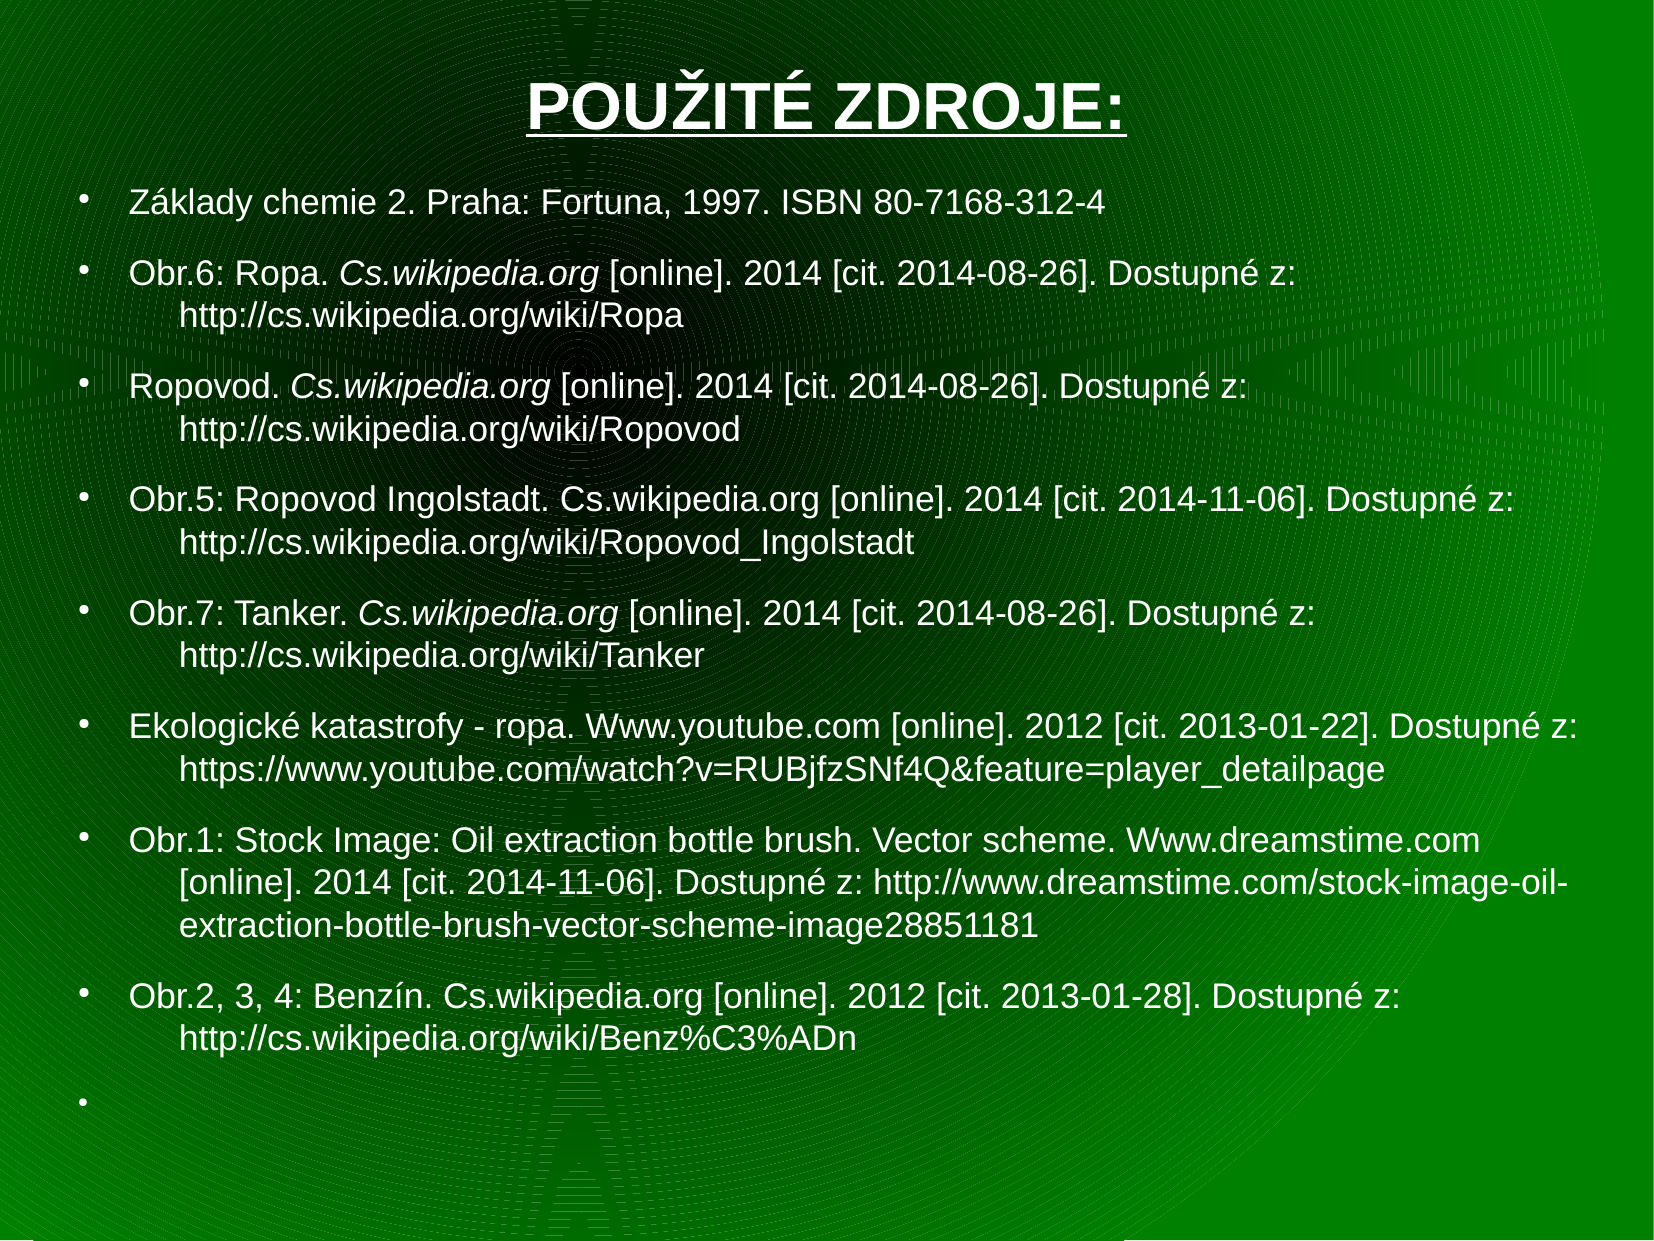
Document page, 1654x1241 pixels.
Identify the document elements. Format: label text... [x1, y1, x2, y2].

title POUŽITÉ ZDROJE: [82, 0, 1571, 178]
list Základy chemie 2. Praha: Fortuna, 1997. ISBN 80-7168-312-4 Obr.6: Ropa. Cs.wikipedia.org [online]. 2014 [cit. 2014-08-26]. Dostupné z: http://cs.wikipedia.org/wiki/Ropa Ropovod. Cs.wikipedia.org [online]. 2014 [cit. 2014-08-26]. Dostupné z: http://cs.wikipedia.org/wiki/Ropovod Obr.5: Ropovod Ingolstadt. Cs.wikipedia.org [online]. 2014 [cit. 2014-11-06]. Dostupné z: http://cs.wikipedia.org/wiki/Ropovod_Ingolstadt Obr.7: Tanker. Cs.wikipedia.org [online]. 2014 [cit. 2014-08-26]. Dostupné z: http://cs.wikipedia.org/wiki/Tanker Ekologické katastrofy - ropa. Www.youtube.com [online]. 2012 [cit. 2013-01-22]. Dostupné z: https://www.youtube.com/watch?v=RUBjfzSNf4Q&feature=player_detailpage Obr.1: Stock Image: Oil extraction bottle brush. Vector scheme. Www.dreamstime.com [online]. 2014 [cit. 2014-11-06]. Dostupné z: http://www.dreamstime.com/stock-image-oil-extraction-bottle-brush-vector-scheme-image28851181 Obr.2, 3, 4: Benzín. Cs.wikipedia.org [online]. 2012 [cit. 2013-01-28]. Dostupné z: http://cs.wikipedia.org/wiki/Benz%C3%ADn [44, 178, 1610, 1123]
